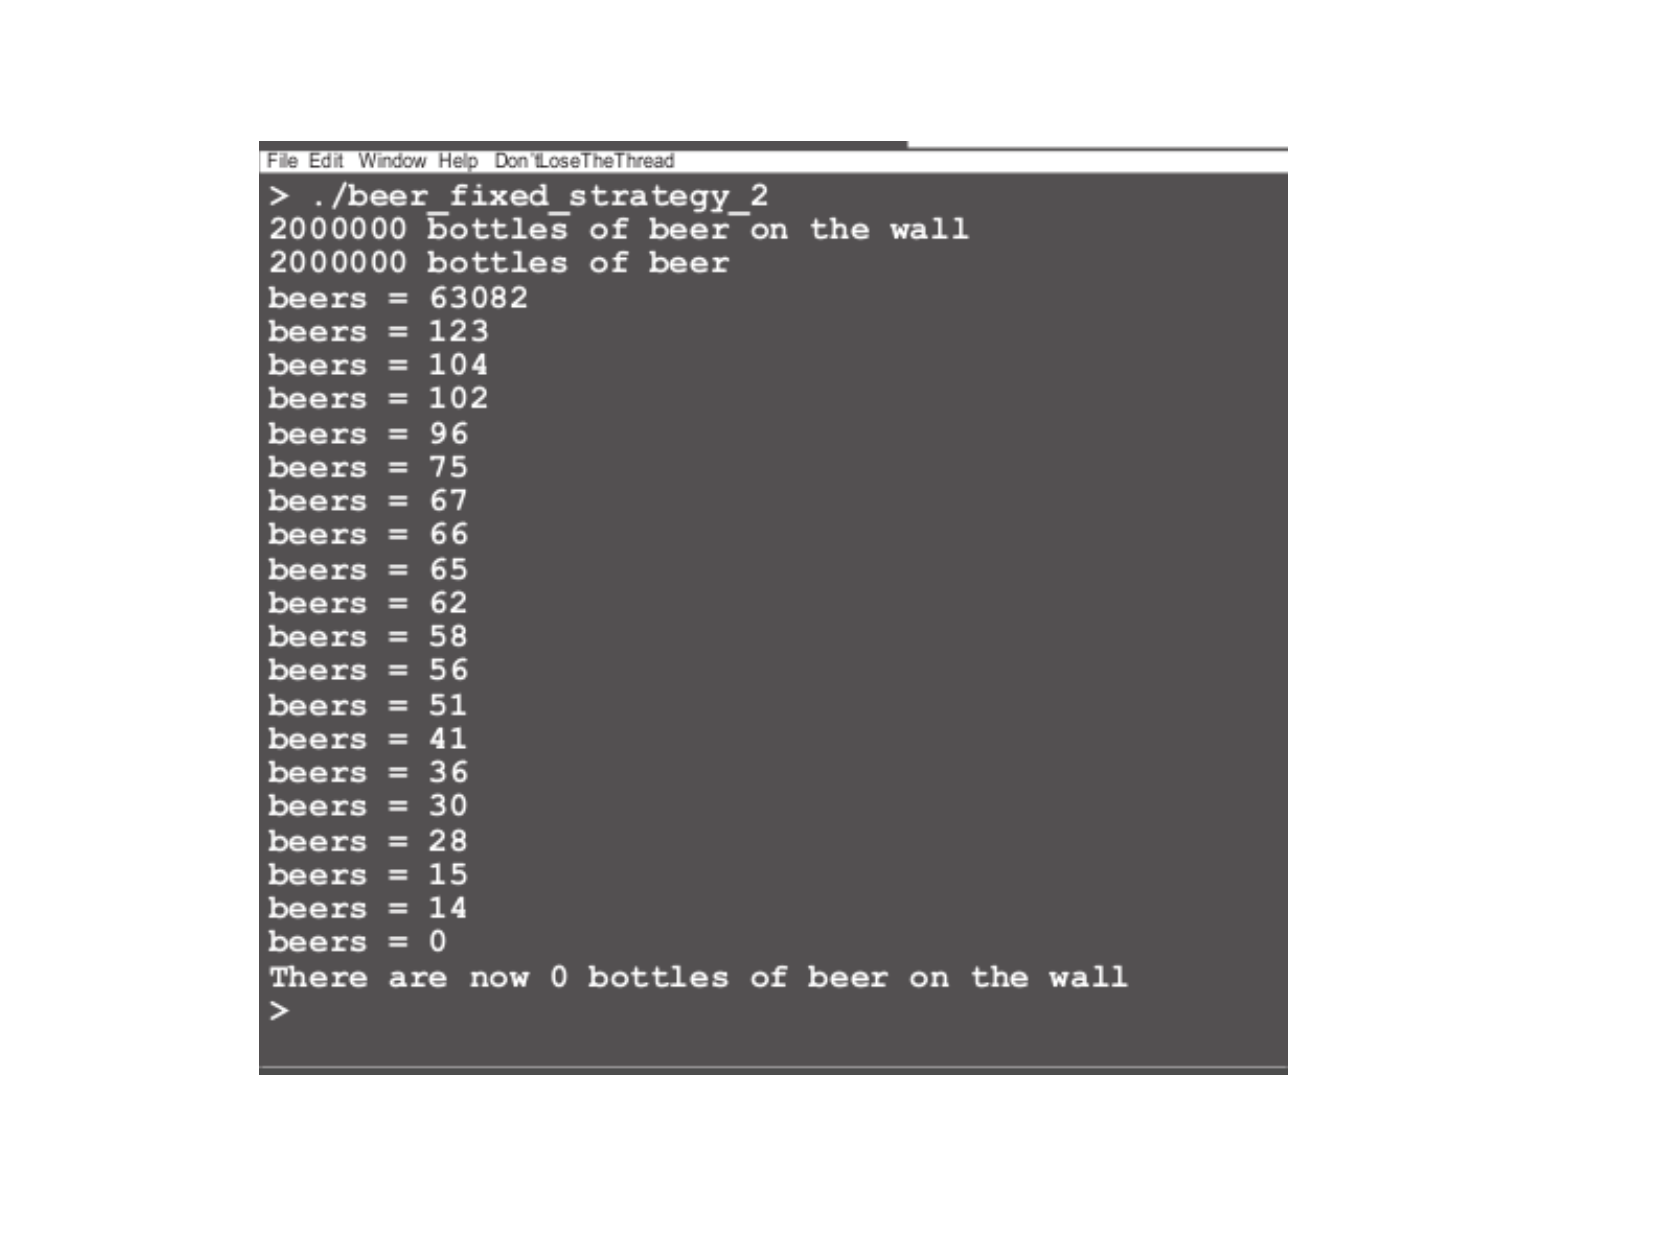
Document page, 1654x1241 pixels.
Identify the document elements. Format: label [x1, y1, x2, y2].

picture [259, 141, 1288, 1075]
